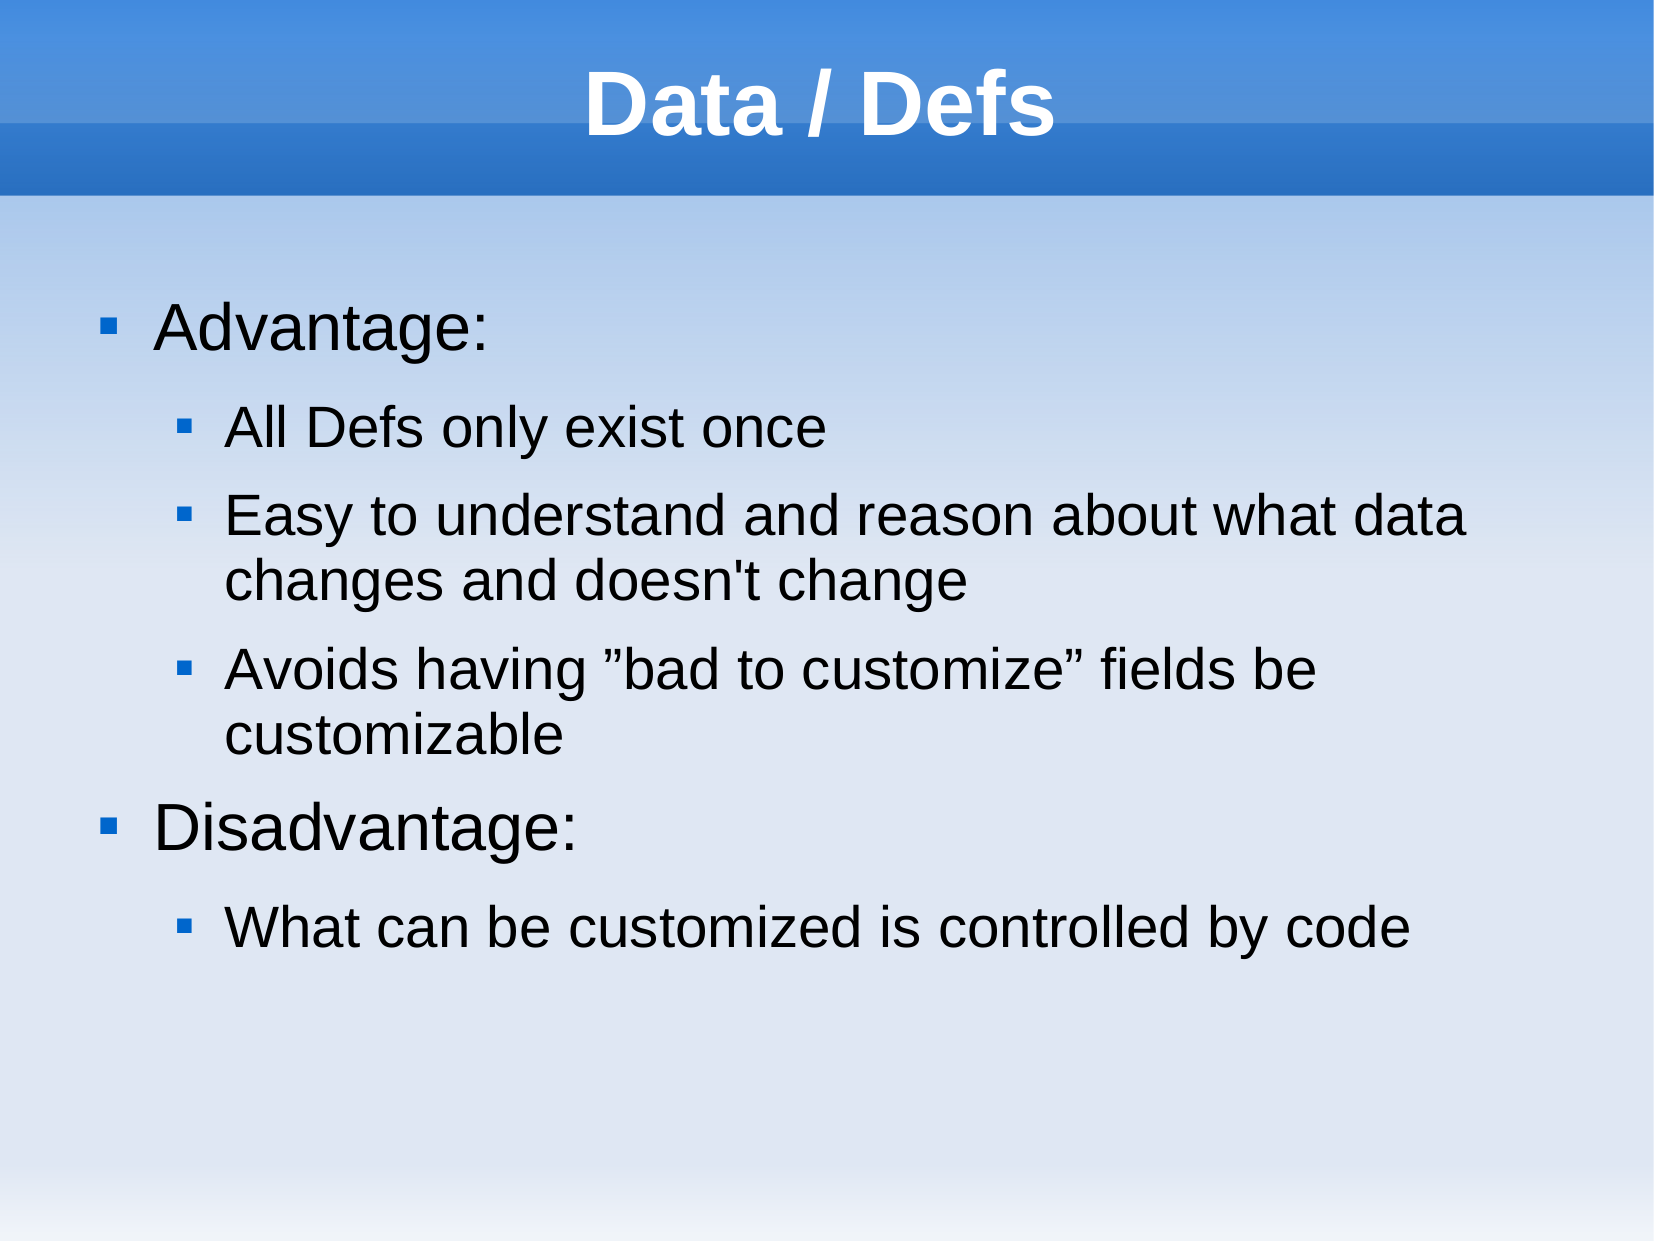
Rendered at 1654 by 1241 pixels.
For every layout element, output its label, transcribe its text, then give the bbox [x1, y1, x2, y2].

list Advantage: All Defs only exist once Easy to understand and reason about what data changes and doesn't change Avoids having ”bad to customize” fields be customizable Disadvantage: What can be customized is controlled by code [82, 290, 1571, 1109]
title Data / Defs [76, 0, 1565, 208]
picture [0, 0, 1654, 1241]
